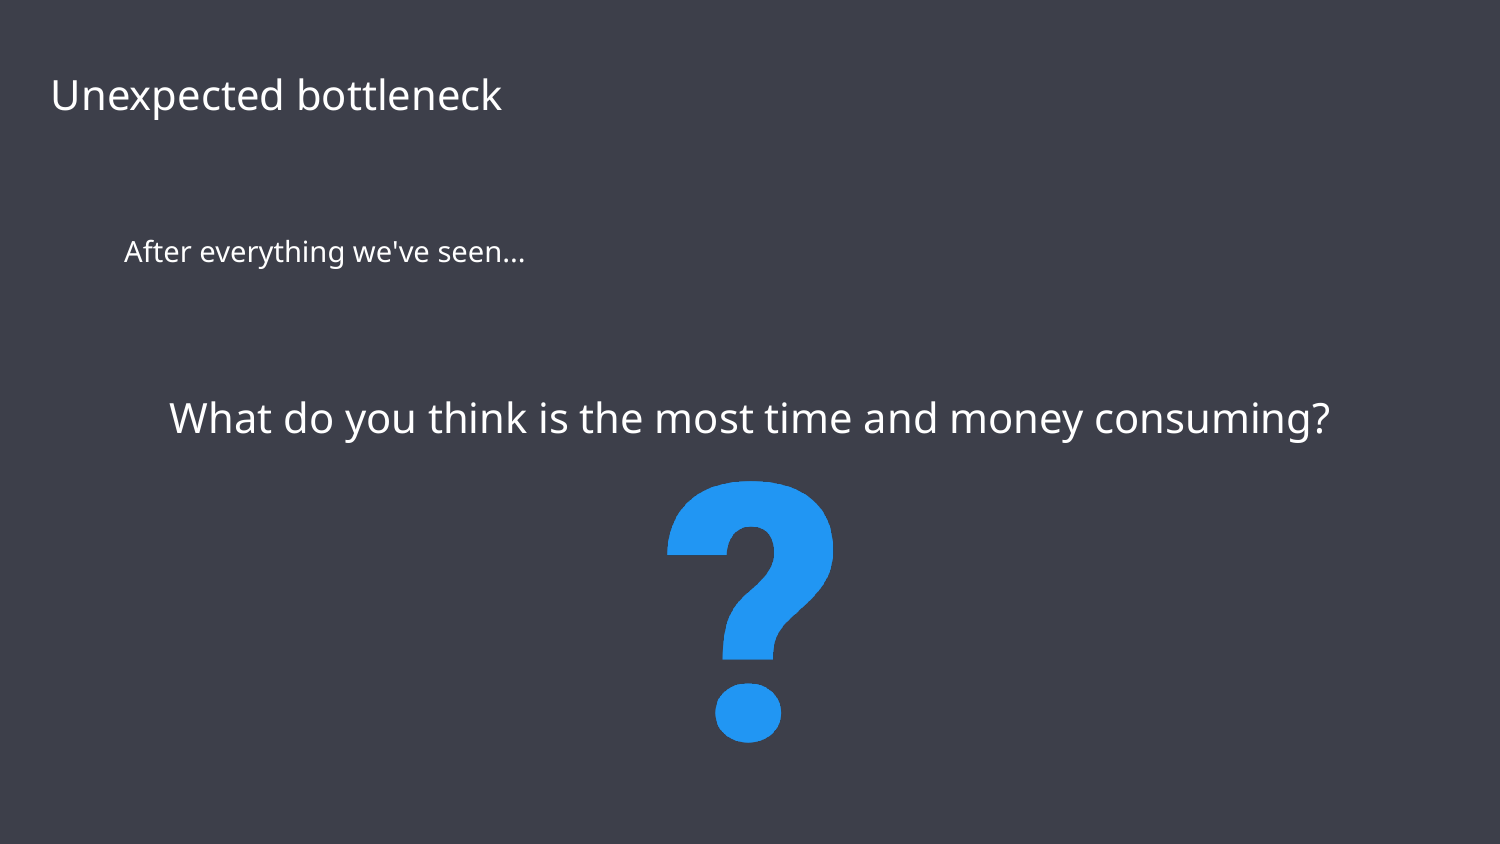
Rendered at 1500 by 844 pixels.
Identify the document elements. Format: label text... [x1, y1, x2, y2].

text_box After everything we've seen... [109, 218, 713, 285]
text_box Unexpected bottleneck [35, 53, 626, 140]
picture [586, 448, 914, 776]
text_box What do you think is the most time and money consuming? [19, 376, 1480, 482]
